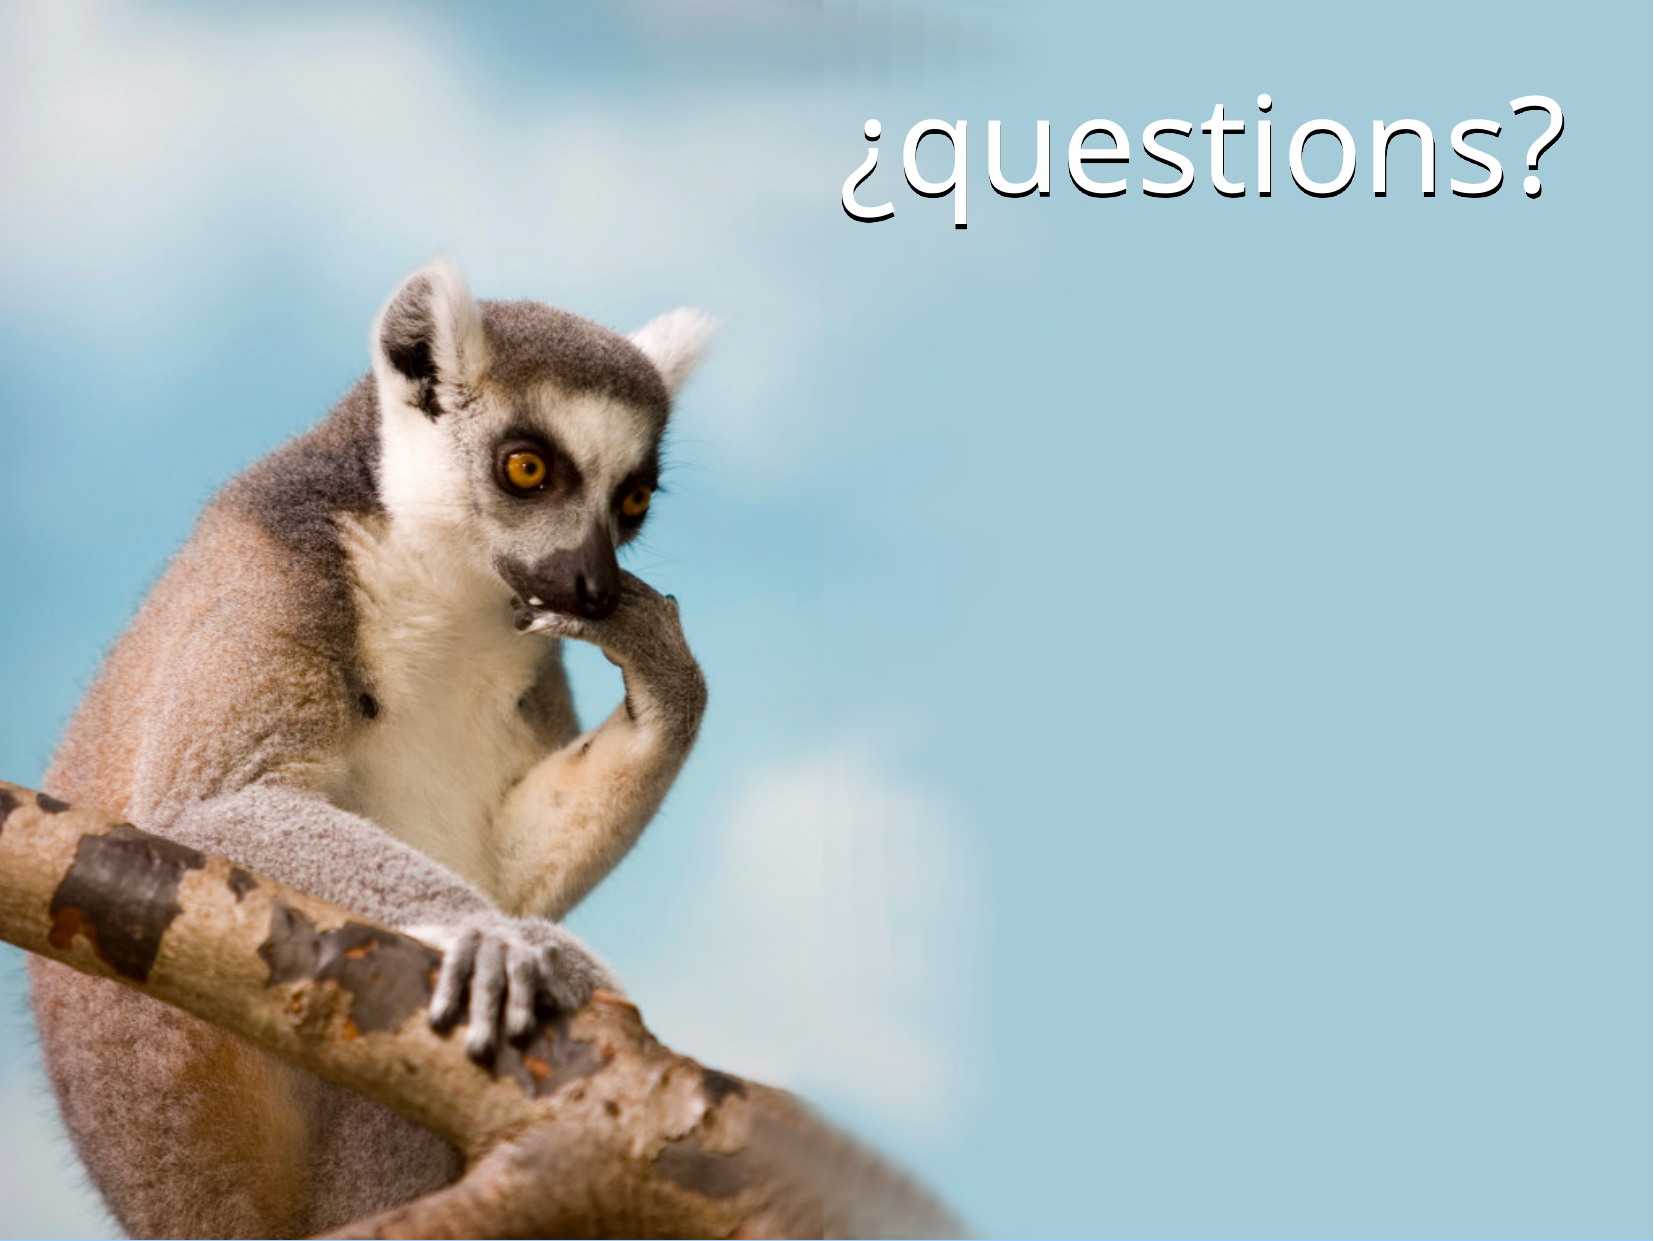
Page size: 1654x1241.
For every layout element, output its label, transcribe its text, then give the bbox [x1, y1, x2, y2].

picture [0, 0, 1653, 1240]
title ¿questions? [770, 37, 1636, 245]
